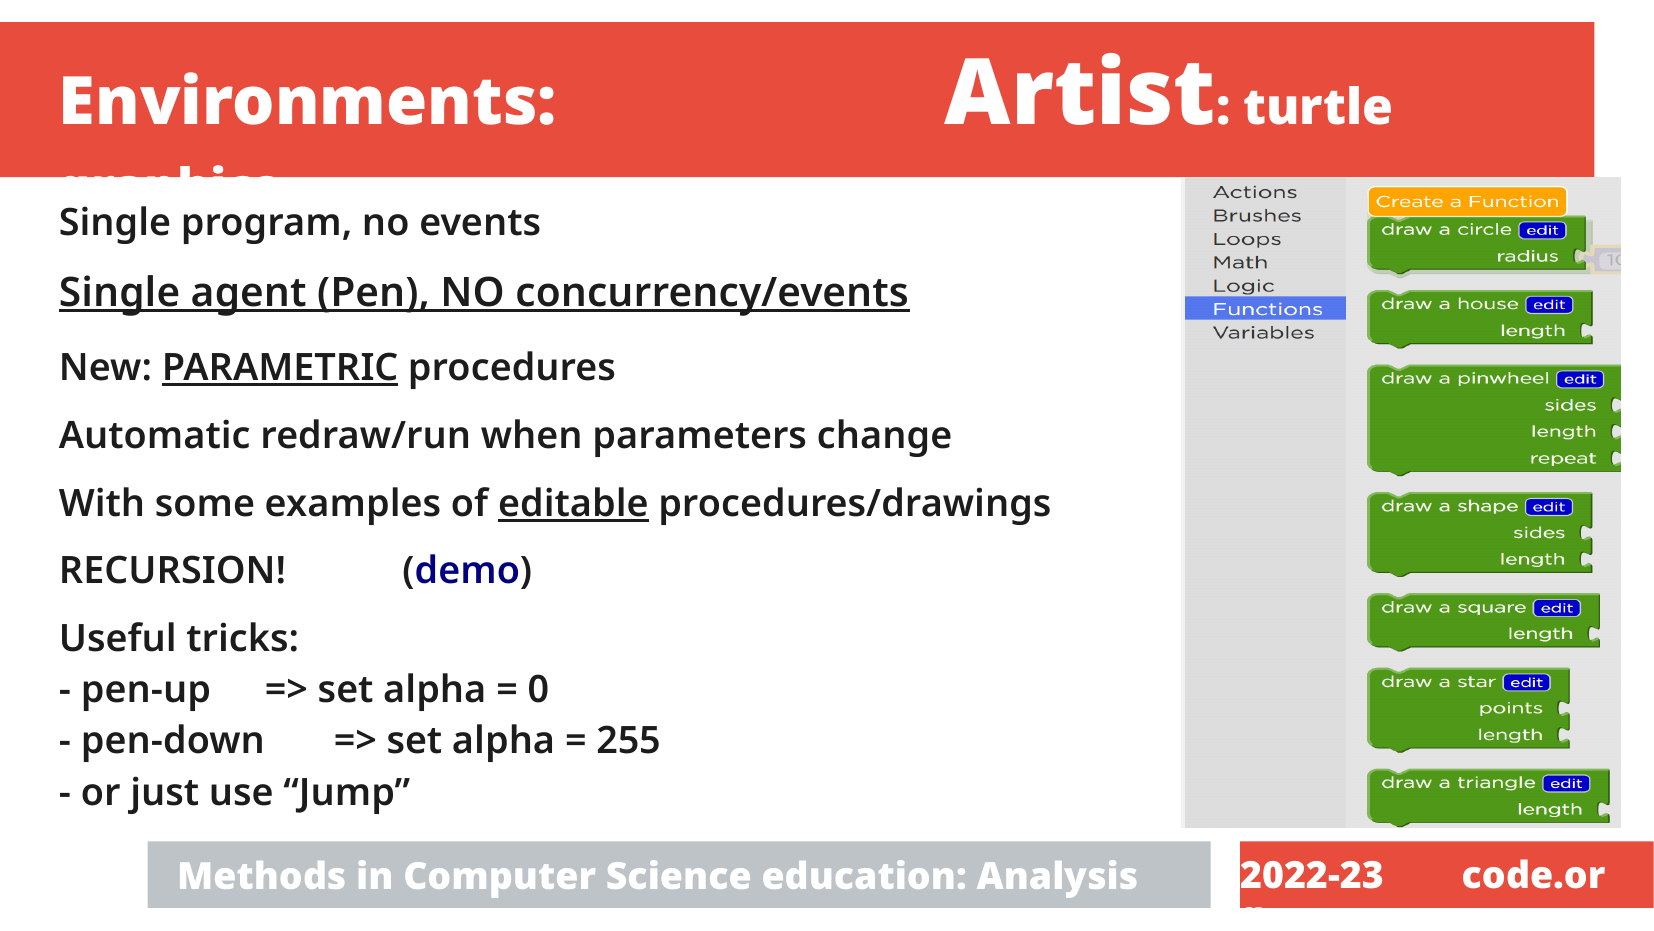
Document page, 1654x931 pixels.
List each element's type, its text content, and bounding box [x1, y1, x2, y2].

picture [1181, 177, 1621, 828]
title Environments: Artist: turtle graphics [59, 26, 1595, 156]
list Single program, no events Single agent (Pen), NO concurrency/events New: PARAMETRIC procedures Automatic redraw/run when parameters change With some examples of editable procedures/drawings RECURSION! (demo) Useful tricks: - pen-up => set alpha = 0 - pen-down => set alpha = 255 - or just use “Jump” [59, 194, 1181, 820]
